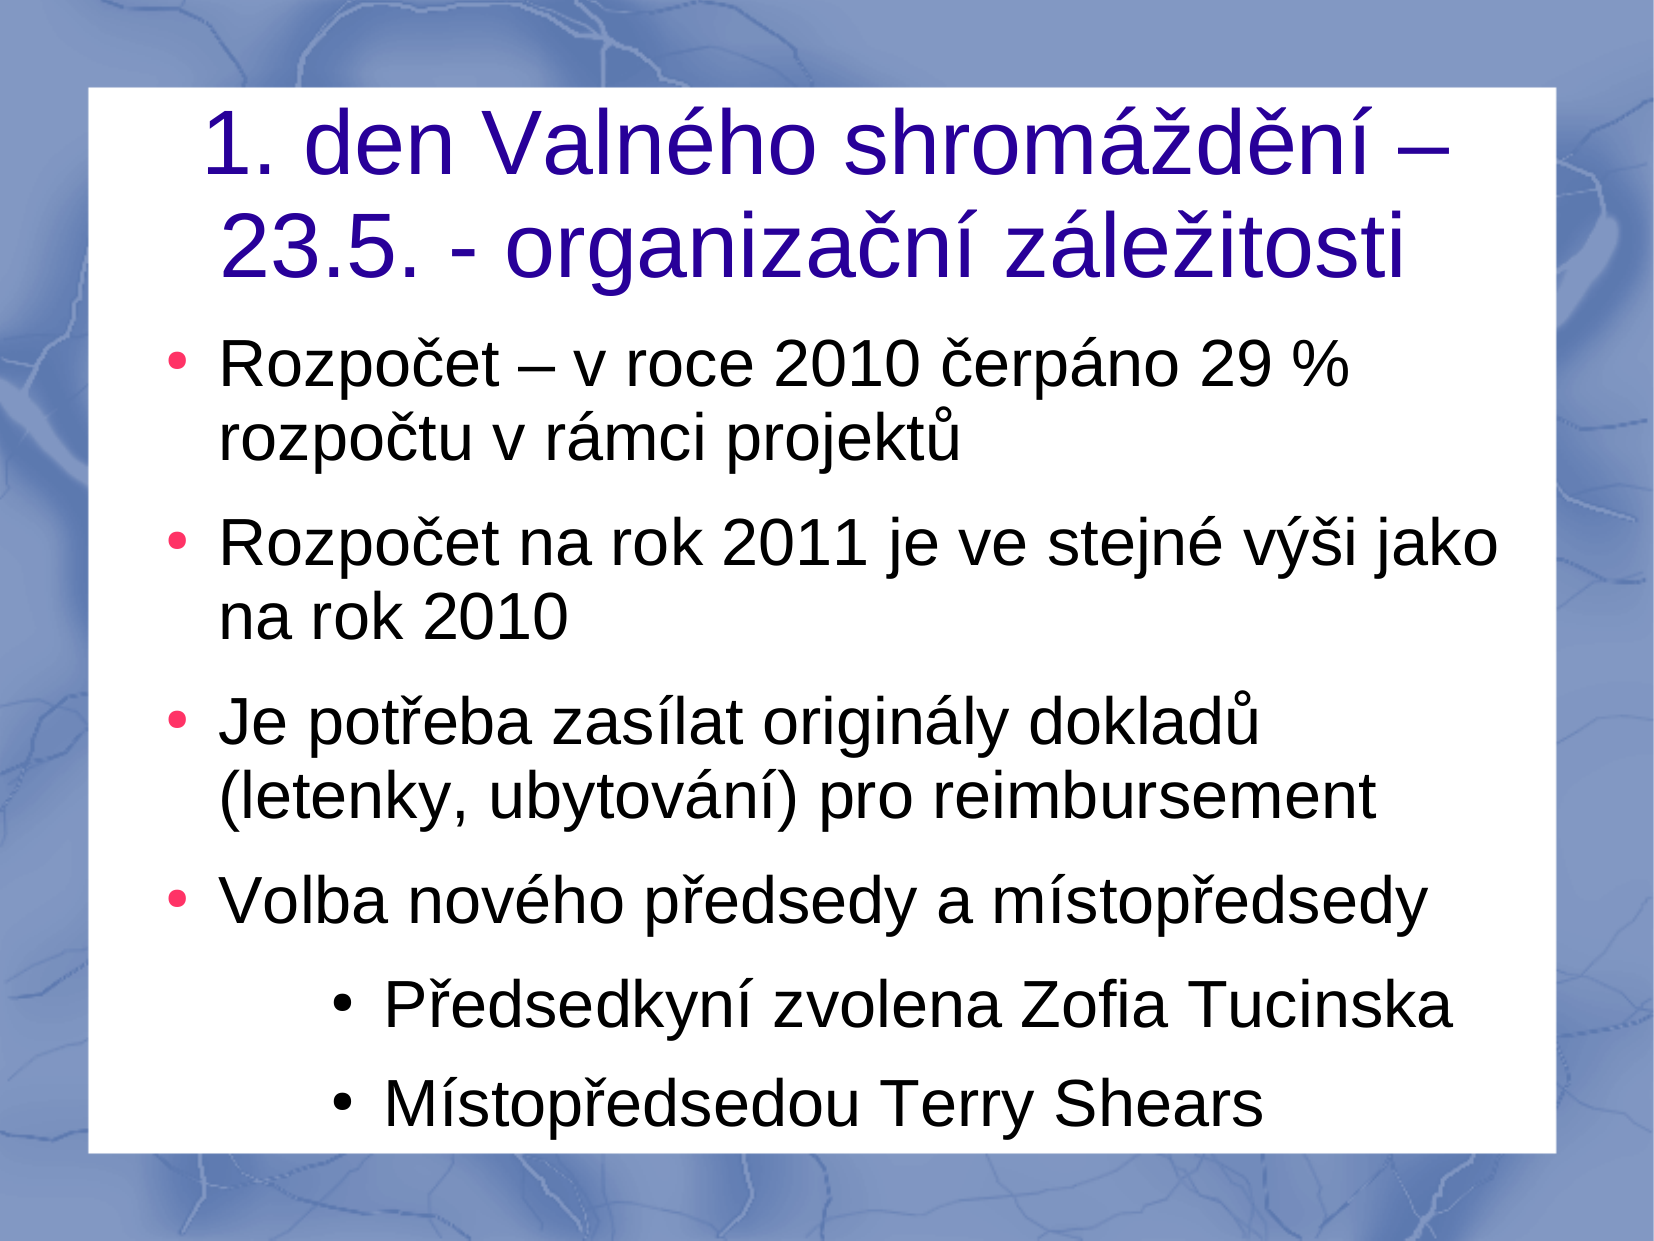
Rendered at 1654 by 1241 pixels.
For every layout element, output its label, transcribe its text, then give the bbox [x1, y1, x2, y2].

title 1. den Valného shromáždění – 23.5. - organizační záležitosti [118, 90, 1536, 298]
list Rozpočet – v roce 2010 čerpáno 29 % rozpočtu v rámci projektů Rozpočet na rok 2011 je ve stejné výši jako na rok 2010 Je potřeba zasílat originály dokladů (letenky, ubytování) pro reimbursement Volba nového předsedy a místopředsedy Předsedkyní zvolena Zofia Tucinska Místopředsedou Terry Shears [147, 325, 1506, 1145]
picture [0, 0, 1654, 1241]
